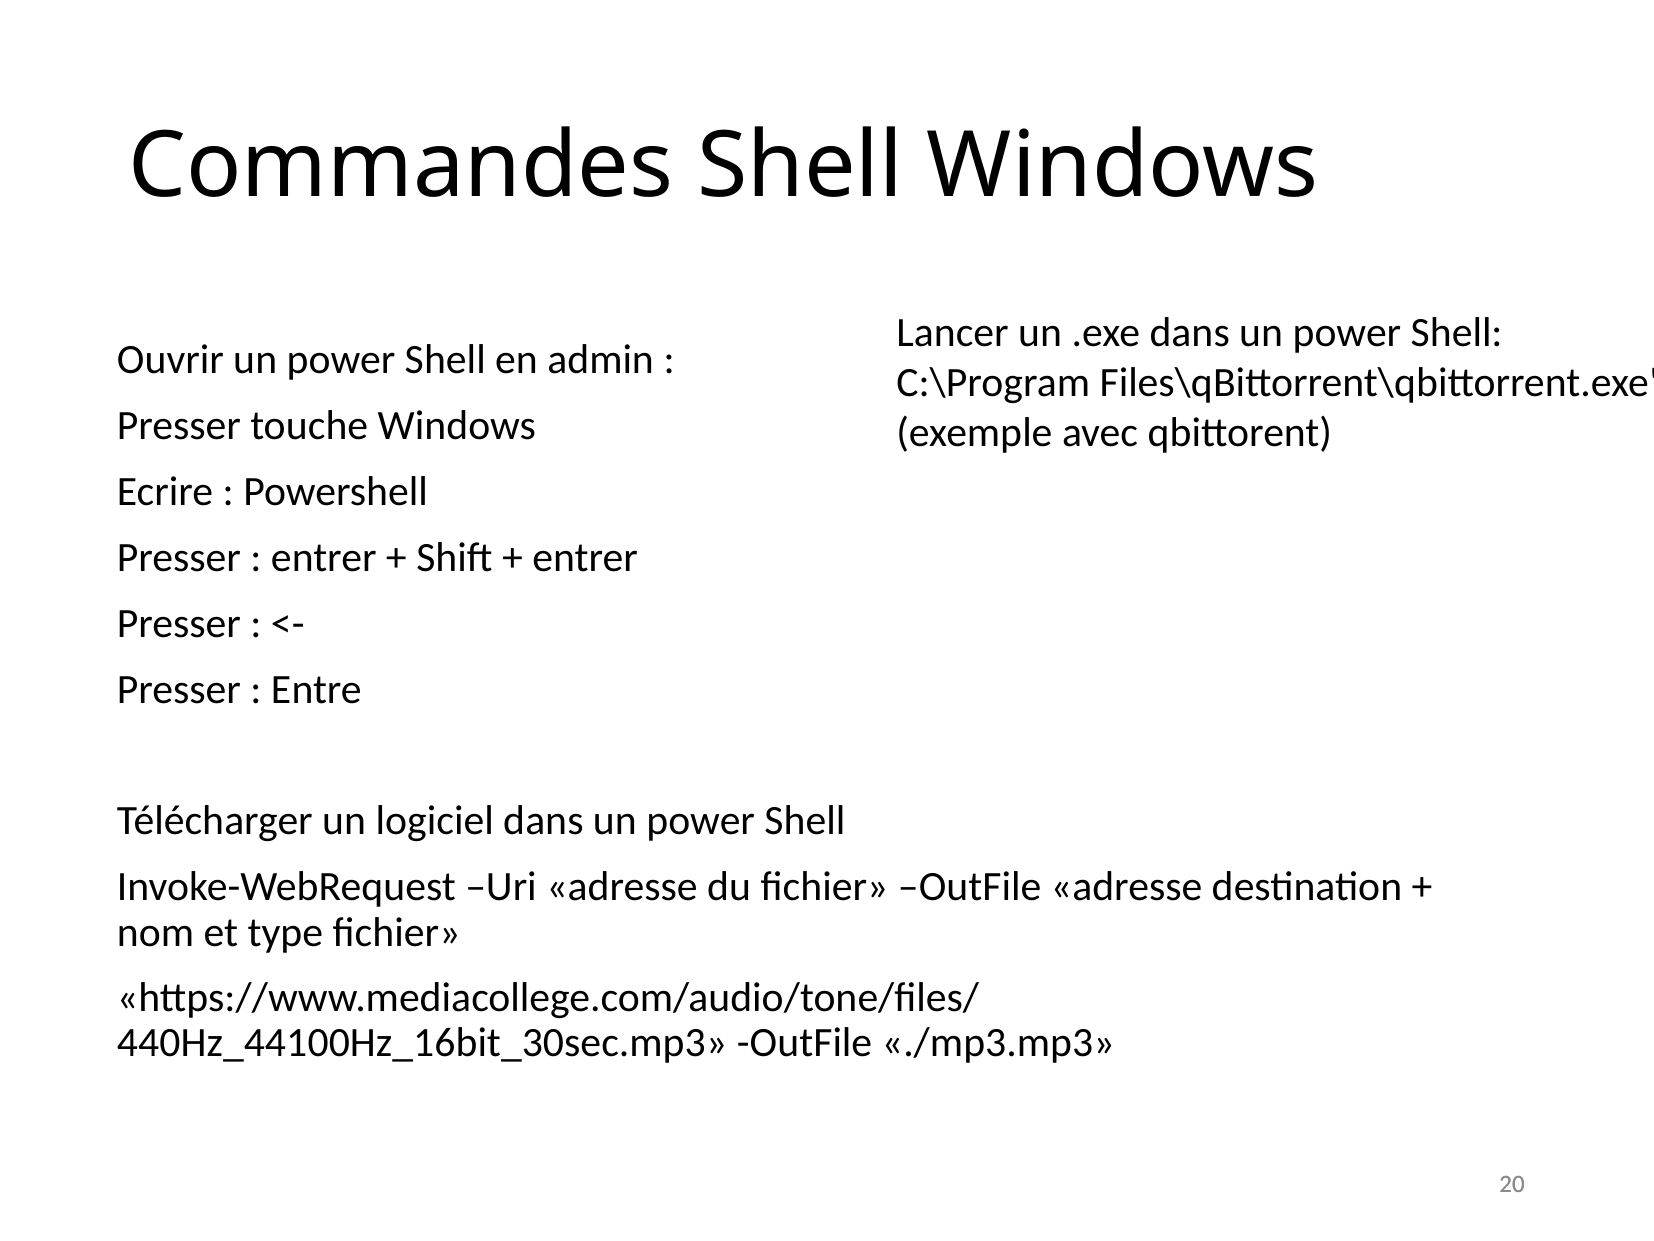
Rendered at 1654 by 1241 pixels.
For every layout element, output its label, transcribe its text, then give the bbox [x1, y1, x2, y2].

title Commandes Shell Windows [113, 65, 1540, 268]
text_box Lancer un .exe dans un power Shell: C:\Program Files\qBittorrent\qbittorrent.exe" (exemple avec qbittorent) [881, 297, 1654, 513]
slide_number <numéro> [1167, 1149, 1540, 1216]
list Ouvrir un power Shell en admin : Presser touche Windows Ecrire : Powershell Presser : entrer + Shift + entrer Presser : <- Presser : Entre Télécharger un logiciel dans un power Shell Invoke-WebRequest –Uri «adresse du fichier» –OutFile «adresse destination + nom et type fichier» «https://www.mediacollege.com/audio/tone/files/440Hz_44100Hz_16bit_30sec.mp3» -OutFile «./mp3.mp3» [101, 330, 1528, 1117]
